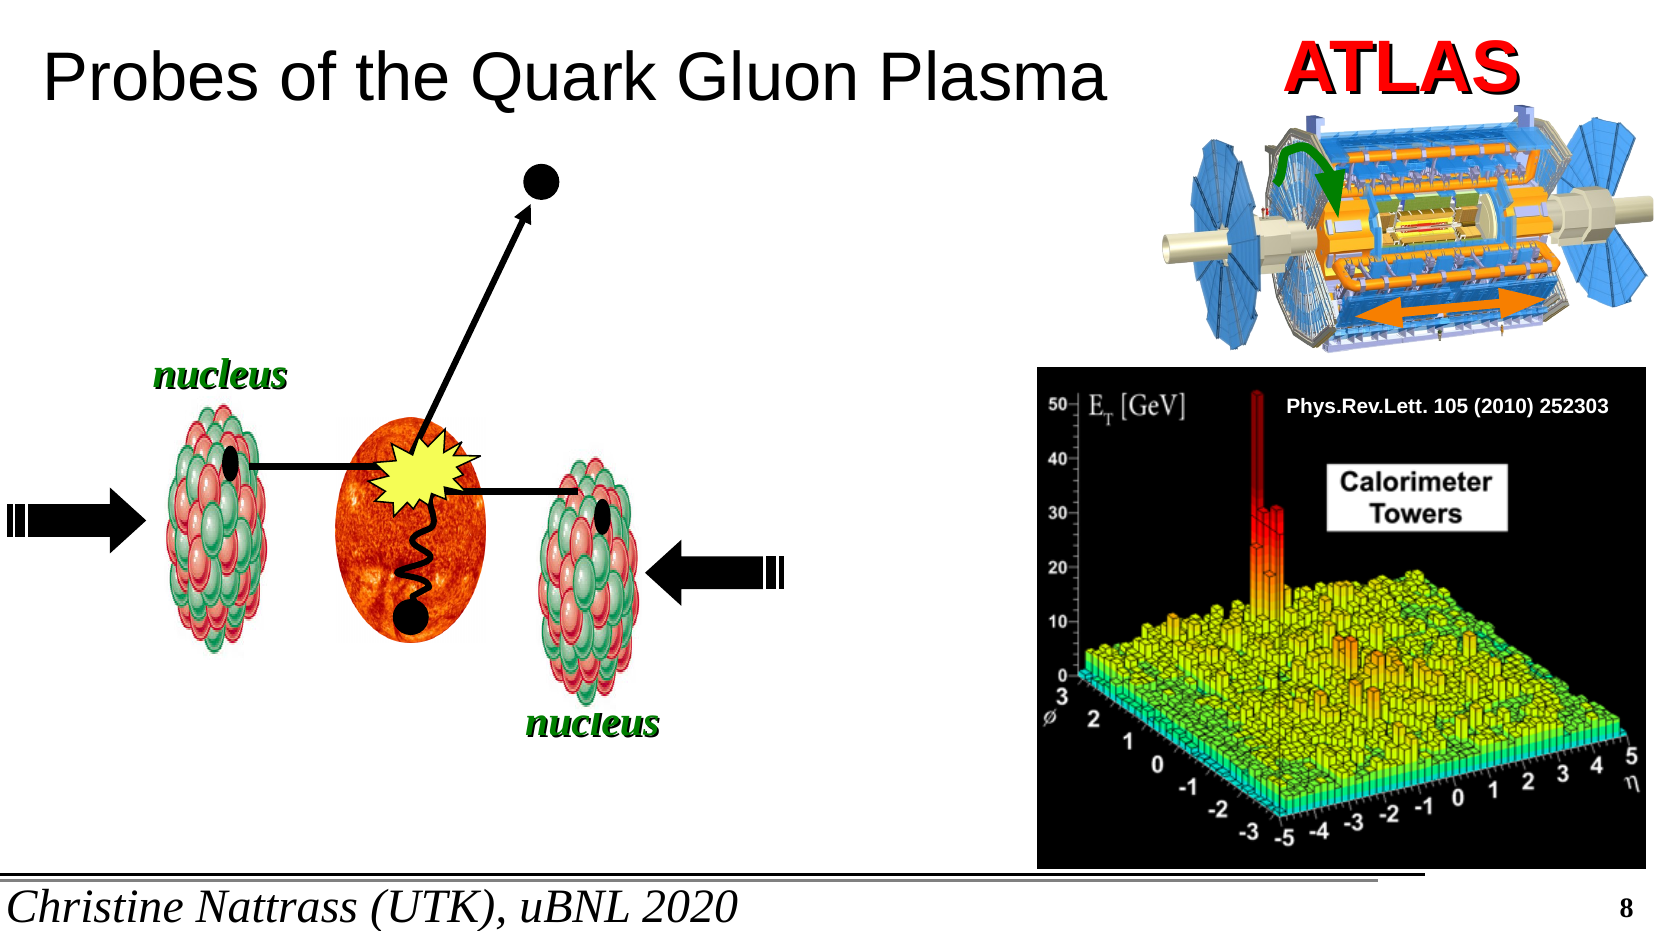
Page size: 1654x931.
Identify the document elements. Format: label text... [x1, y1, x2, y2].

text_box ATLAS [1211, 18, 1593, 115]
text_box [646, 541, 763, 605]
title Probes of the Quark Gluon Plasma [29, 15, 1122, 139]
text_box nucleus [510, 690, 675, 753]
text_box [368, 429, 481, 517]
text_box [16, 505, 25, 536]
picture [164, 405, 270, 660]
picture [335, 417, 425, 463]
text_box [28, 489, 146, 552]
picture [423, 417, 486, 488]
picture [335, 470, 486, 643]
text_box [393, 599, 429, 635]
picture [1037, 37, 1654, 869]
text_box nucleus [138, 342, 303, 405]
text_box [8, 505, 12, 536]
text_box [524, 164, 559, 200]
text_box [594, 499, 610, 535]
text_box [779, 557, 784, 588]
picture [536, 442, 642, 713]
text_box [767, 557, 775, 588]
text_box [222, 446, 238, 481]
